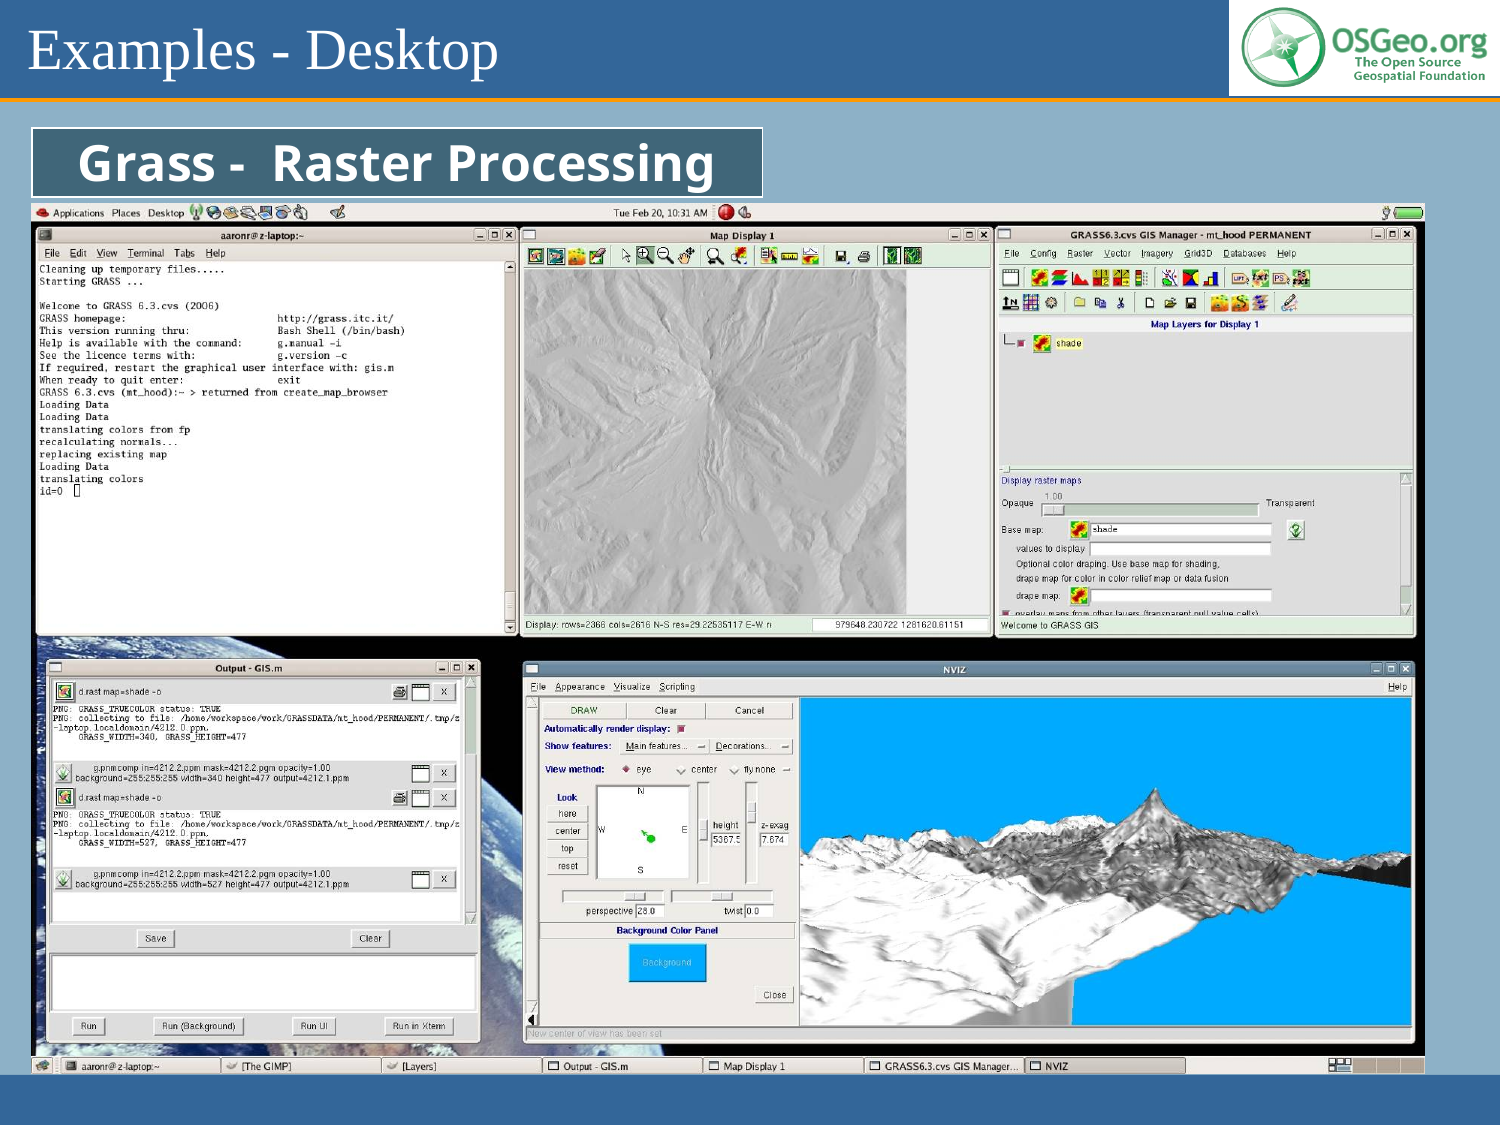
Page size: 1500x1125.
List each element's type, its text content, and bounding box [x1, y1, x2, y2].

title Examples - Desktop [12, 0, 1138, 100]
picture [1228, 0, 1500, 97]
text_box Grass - Raster Processing [31, 127, 763, 198]
picture [31, 203, 1425, 1074]
